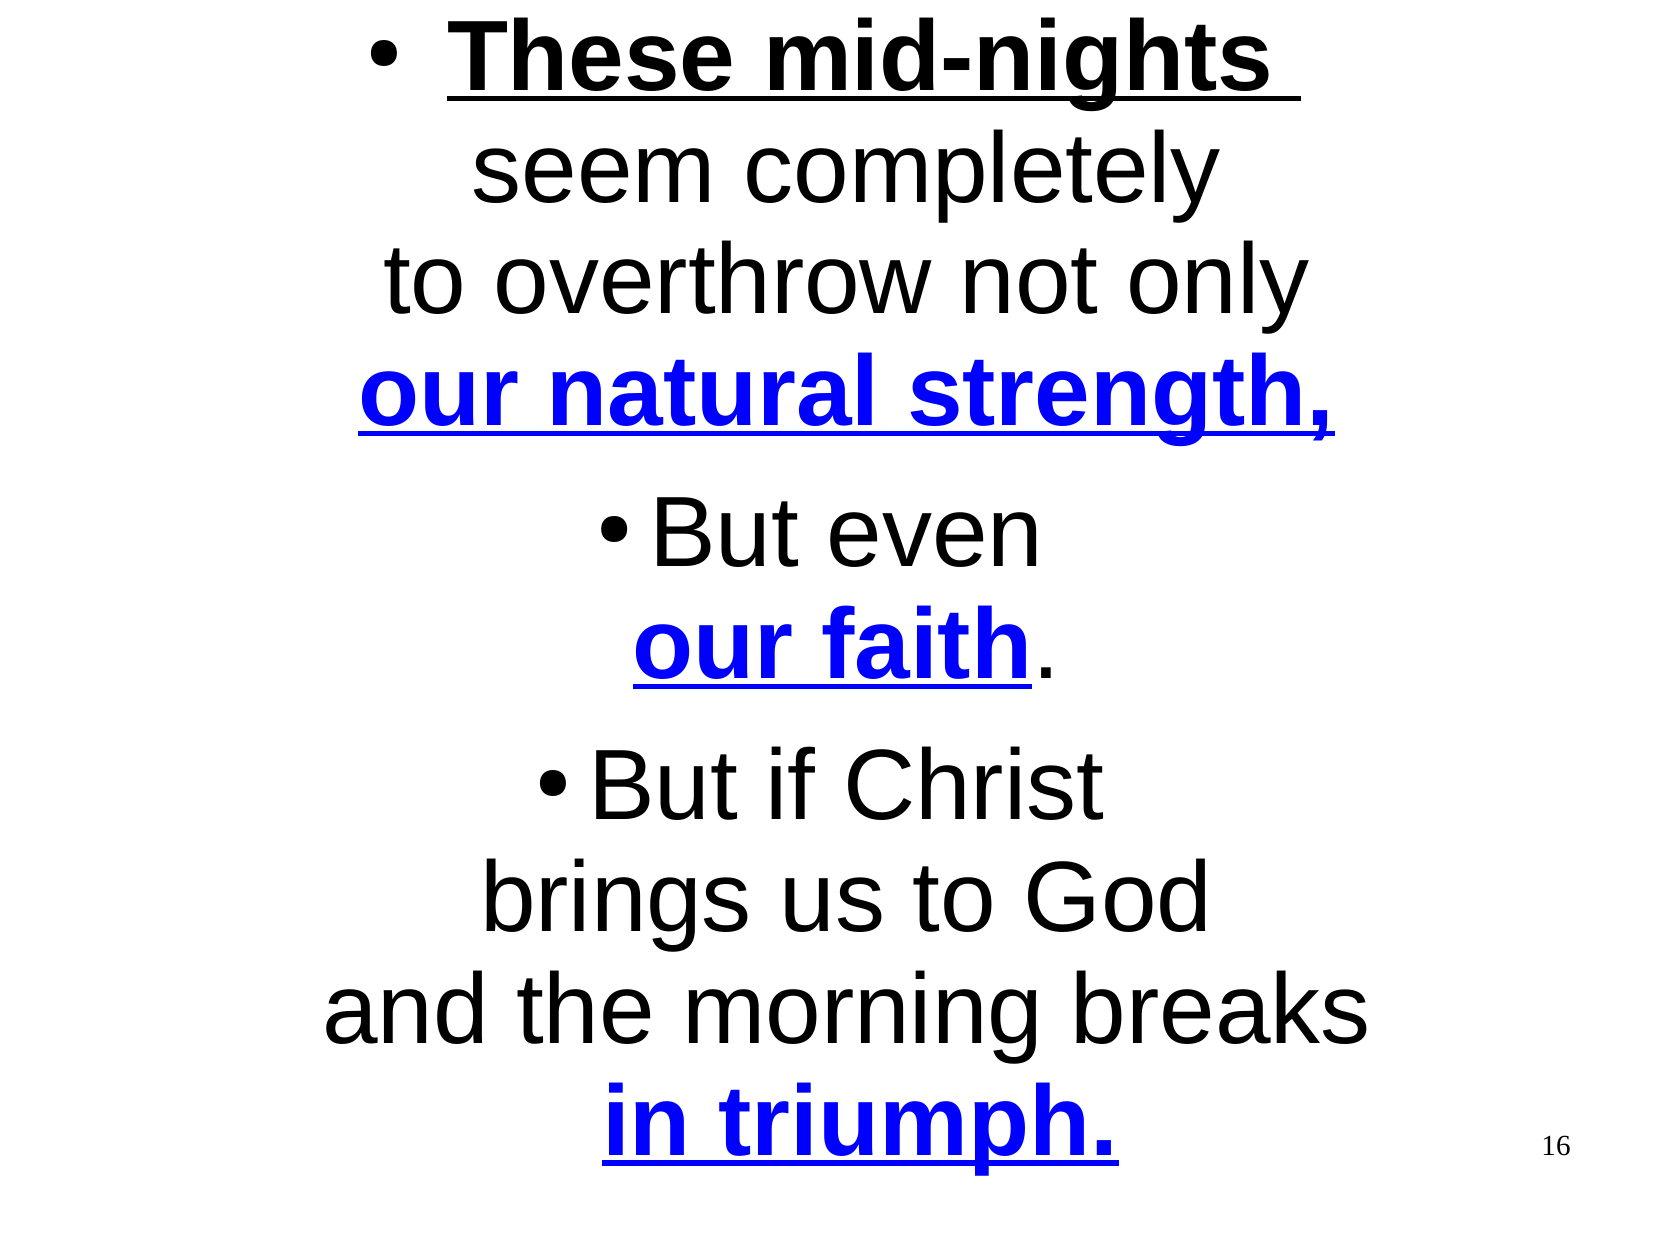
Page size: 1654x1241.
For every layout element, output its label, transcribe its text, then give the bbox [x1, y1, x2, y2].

list These mid-nights seem completely to overthrow not only our natural strength, But even our faith. But if Christ brings us to God and the morning breaks in triumph. [0, 0, 1651, 1238]
